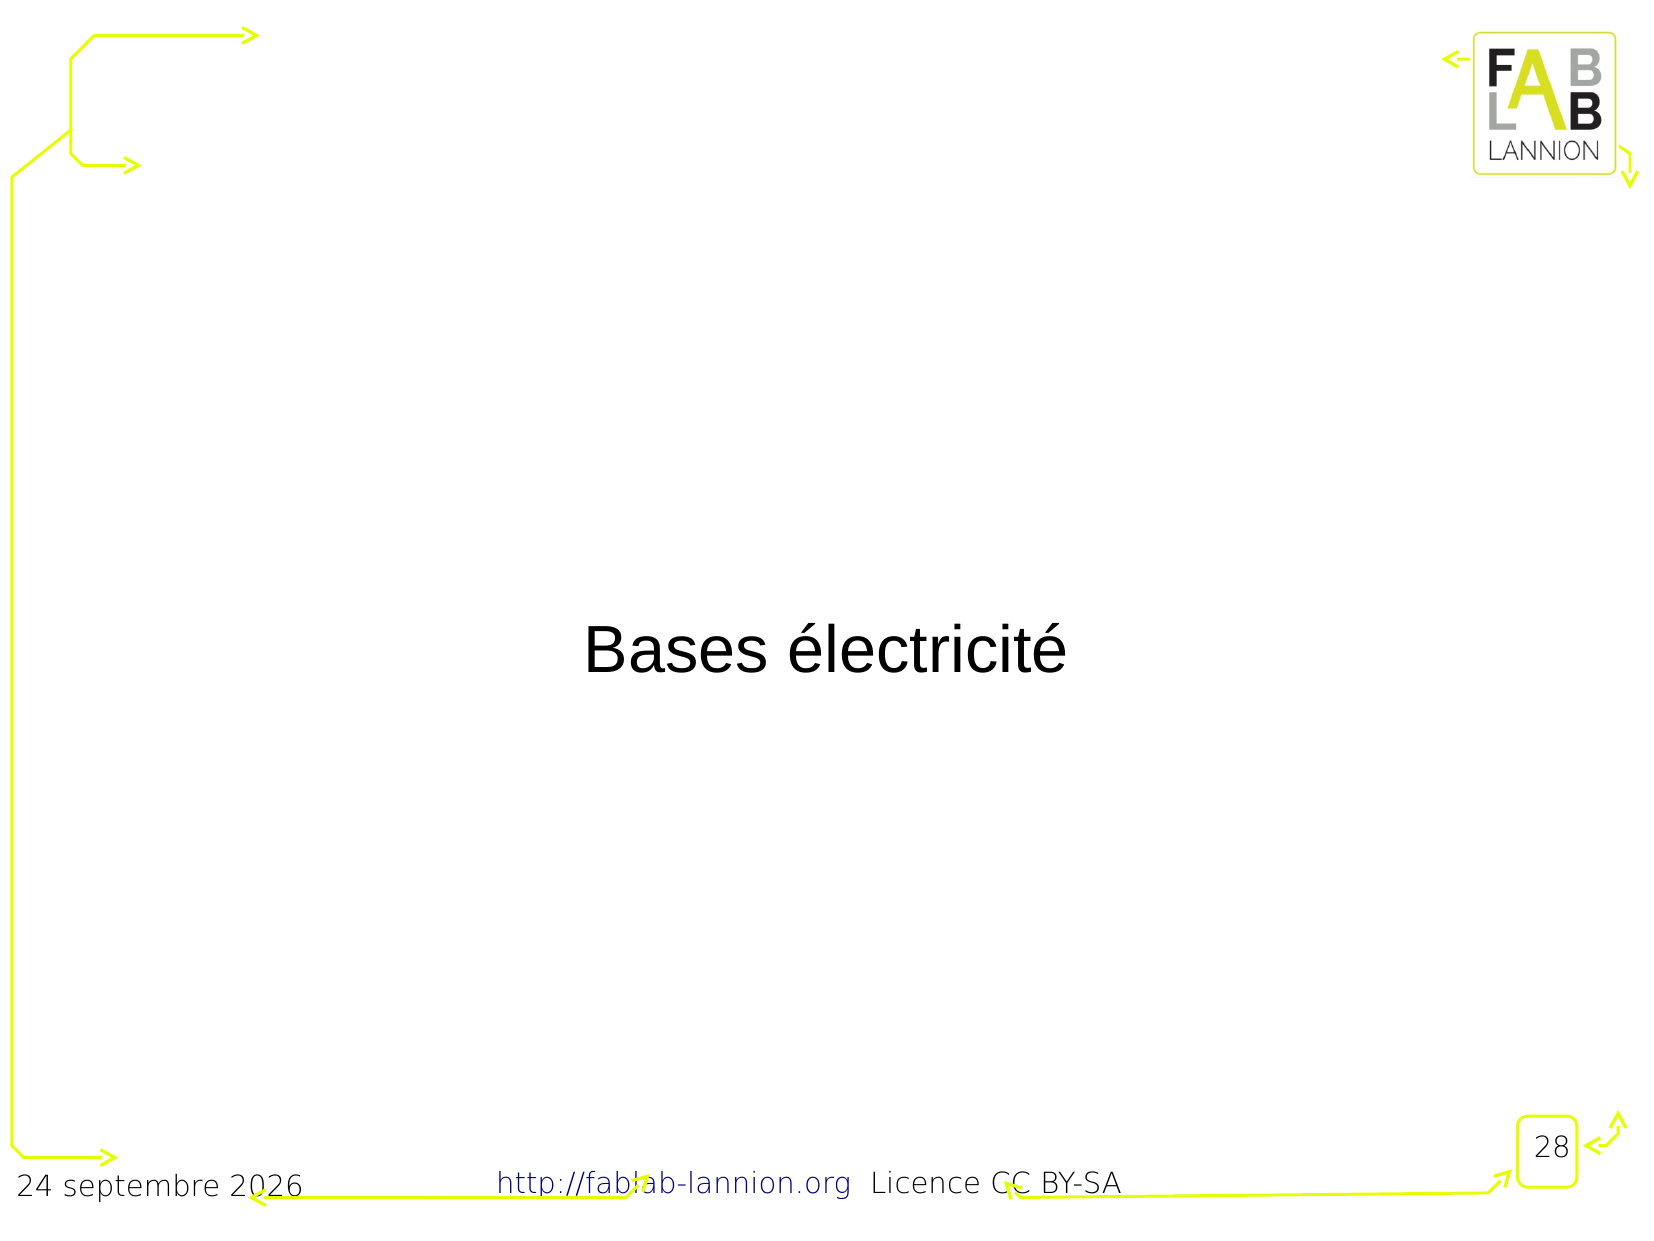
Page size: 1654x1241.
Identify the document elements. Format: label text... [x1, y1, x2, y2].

picture [1470, 29, 1619, 178]
subtitle Bases électricité [82, 290, 1571, 1010]
